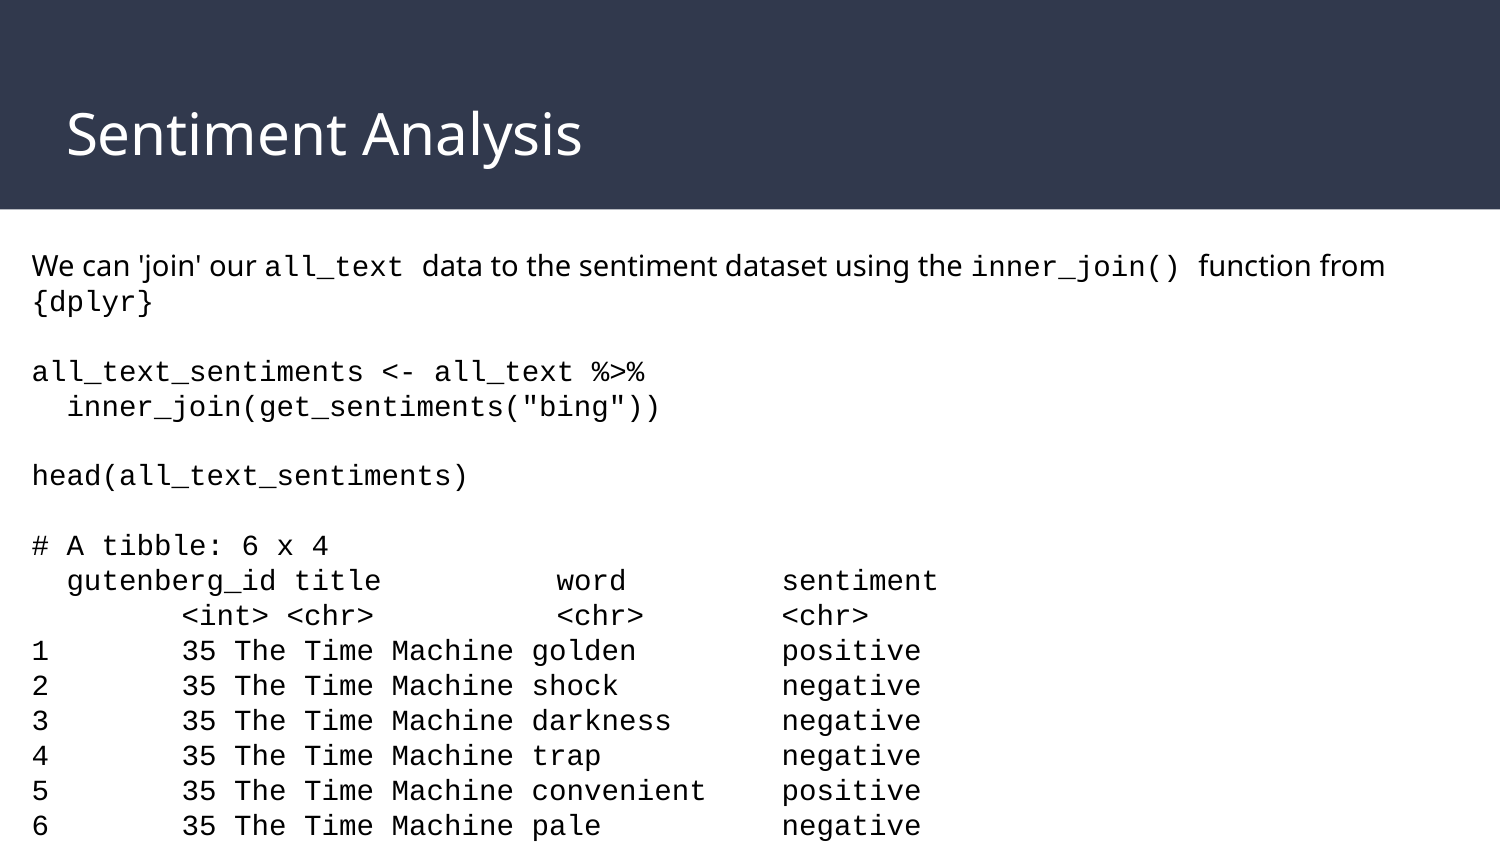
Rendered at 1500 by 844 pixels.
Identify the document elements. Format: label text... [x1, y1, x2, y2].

title Sentiment Analysis [51, 82, 1449, 185]
text_box We can 'join' our all_text data to the sentiment dataset using the inner_join() function from {dplyr} all_text_sentiments <- all_text %>% inner_join(get_sentiments("bing")) head(all_text_sentiments) # A tibble: 6 x 4 gutenberg_id title word sentiment <int> <chr> <chr> <chr> 1 35 The Time Machine golden positive 2 35 The Time Machine shock negative 3 35 The Time Machine darkness negative 4 35 The Time Machine trap negative 5 35 The Time Machine convenient positive 6 35 The Time Machine pale negative [16, 231, 1472, 818]
